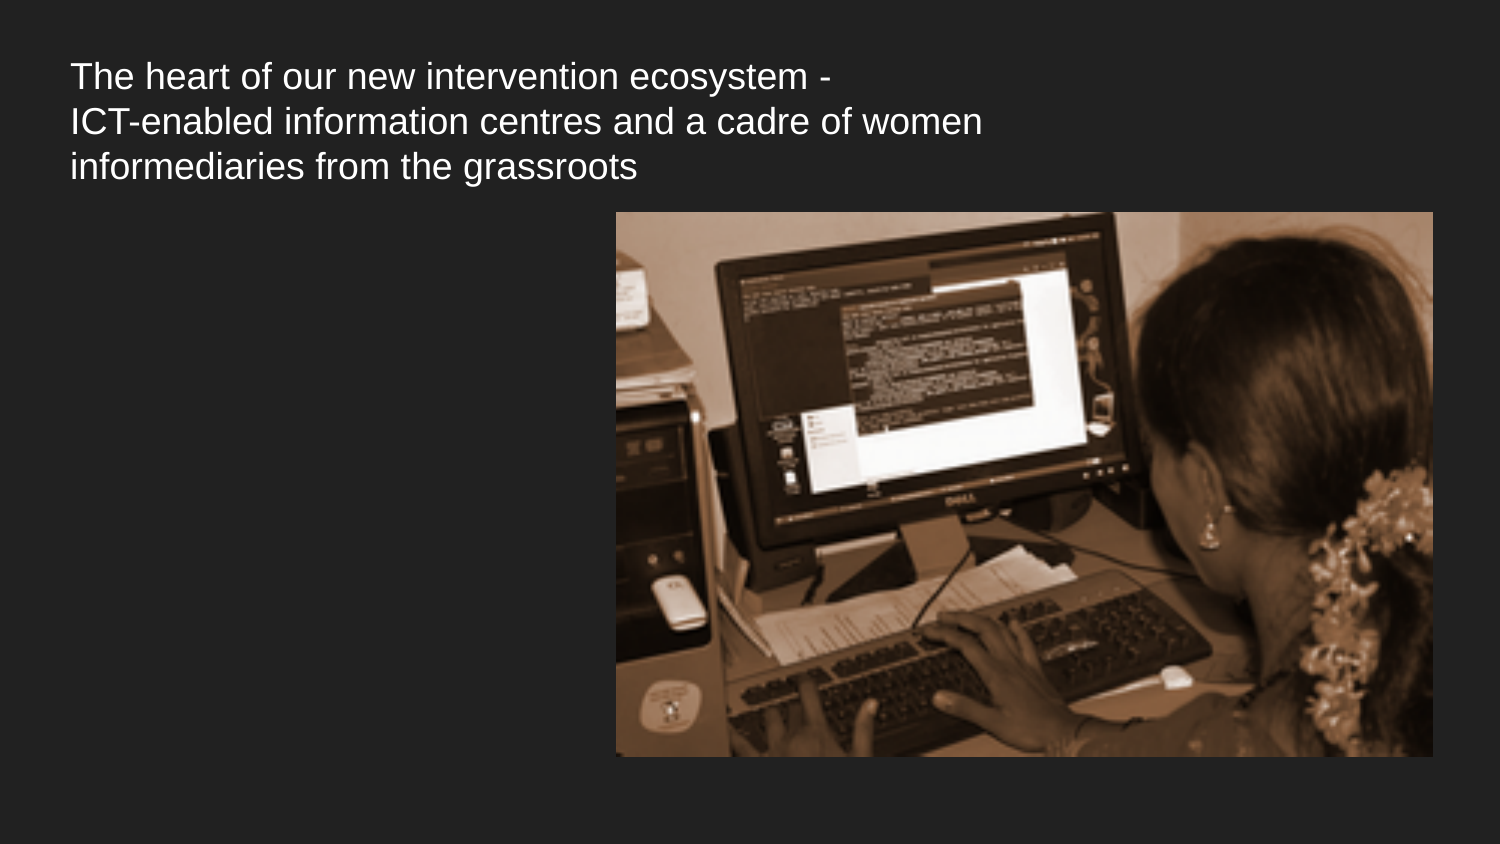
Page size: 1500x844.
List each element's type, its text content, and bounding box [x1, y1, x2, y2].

picture [616, 212, 1433, 757]
list The heart of our new intervention ecosystem - ICT-enabled information centres and a cadre of women informediaries from the grassroots [55, 37, 1040, 203]
